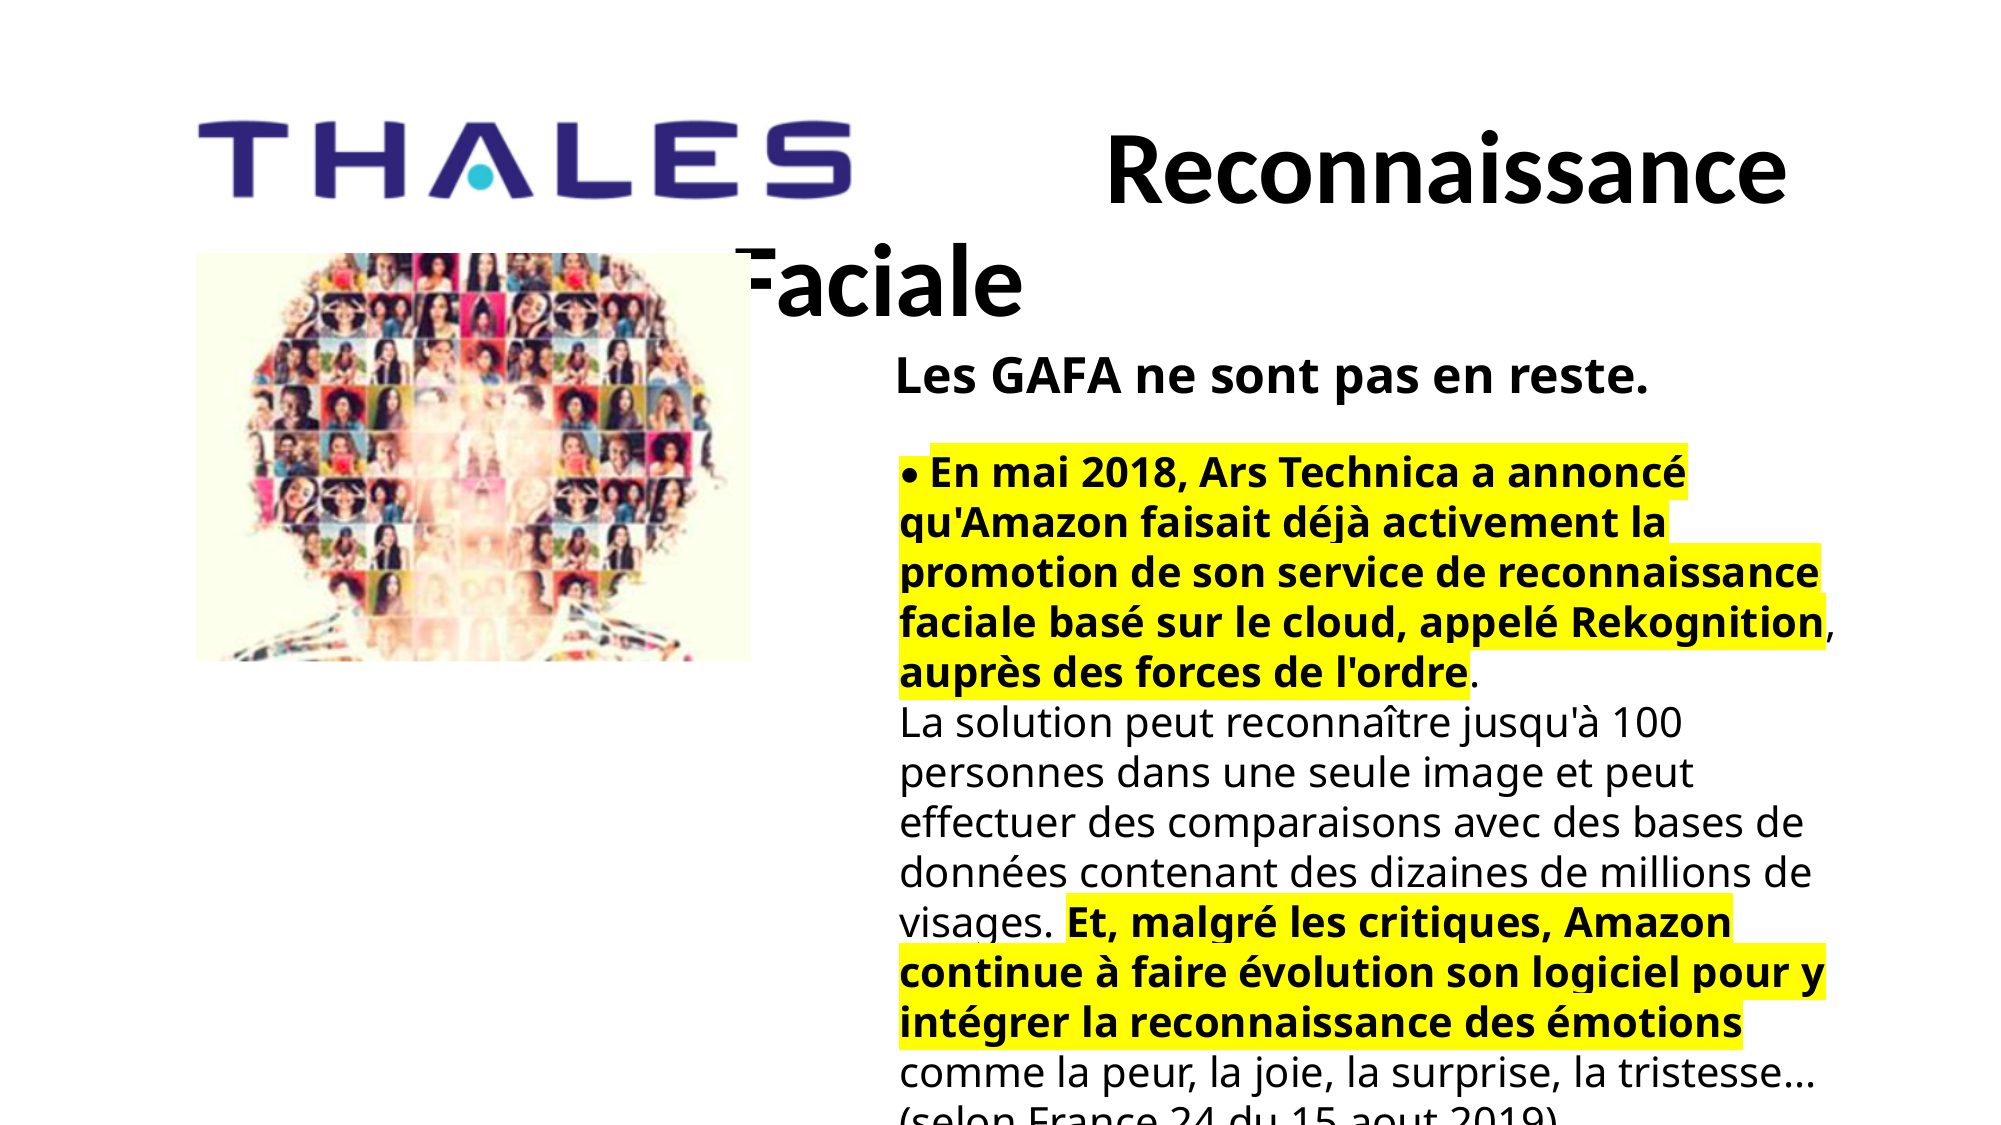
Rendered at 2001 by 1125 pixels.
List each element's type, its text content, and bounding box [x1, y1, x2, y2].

text_box Les GAFA ne sont pas en reste. [880, 336, 1678, 411]
text_box • En mai 2018, Ars Technica a annoncé qu'Amazon faisait déjà activement la promotion de son service de reconnaissance faciale basé sur le cloud, appelé Rekognition, auprès des forces de l'ordre. La solution peut reconnaître jusqu'à 100 personnes dans une seule image et peut effectuer des comparaisons avec des bases de données contenant des dizaines de millions de visages. Et, malgré les critiques, Amazon continue à faire évolution son logiciel pour y intégrer la reconnaissance des émotions comme la peur, la joie, la surprise, la tristesse... (selon France 24 du 15 aout 2019). [884, 438, 1885, 1125]
picture [179, 105, 872, 216]
picture [196, 253, 751, 663]
title Reconnaissance Faciale [715, 106, 1940, 324]
